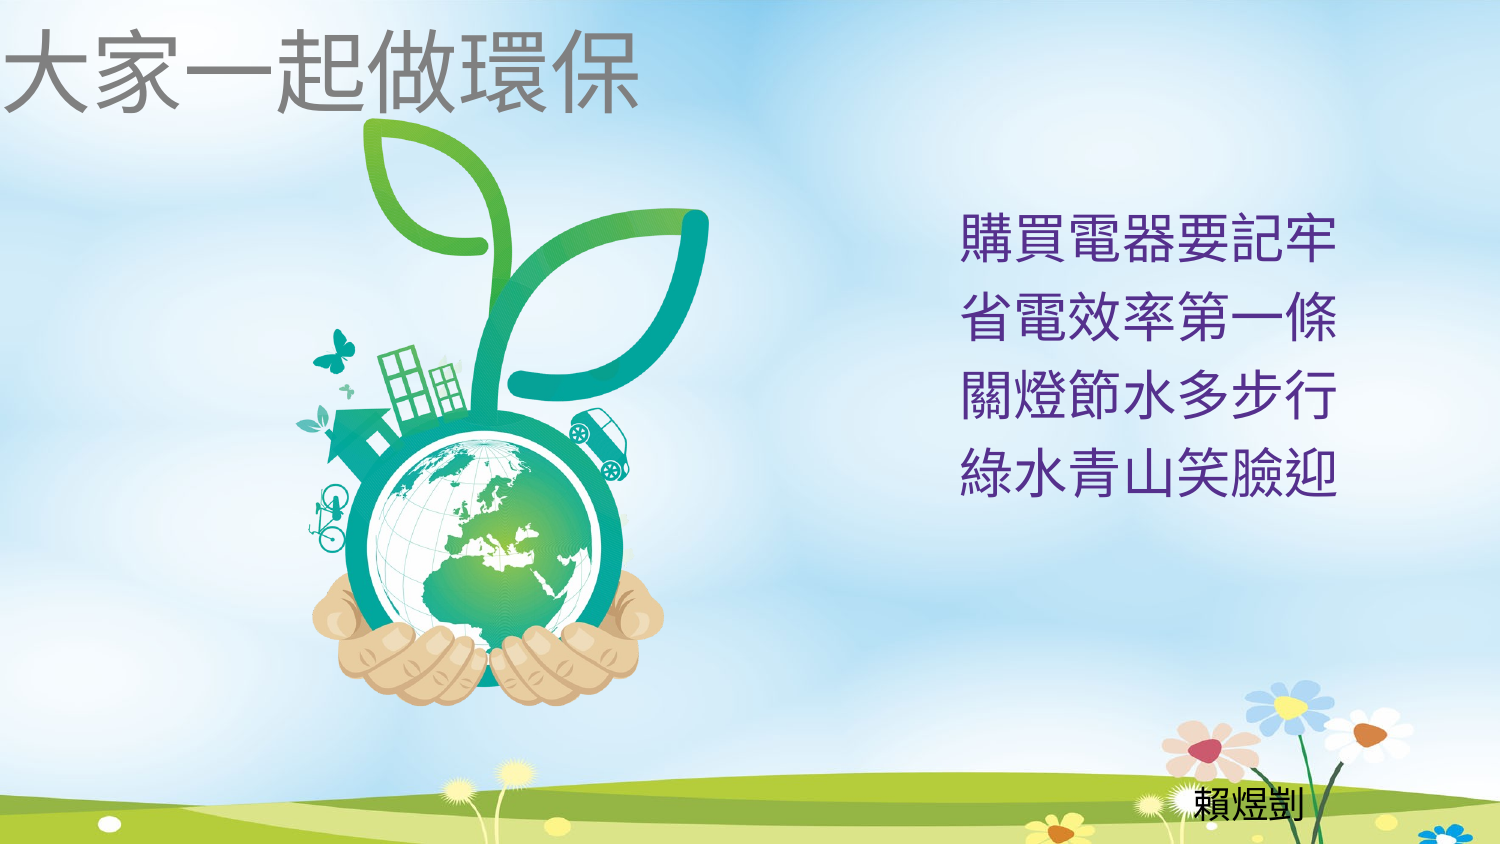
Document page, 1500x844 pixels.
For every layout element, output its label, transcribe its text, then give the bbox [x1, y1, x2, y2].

title 大家一起做環保 [0, 0, 1350, 141]
text_box 賴煜剴 [1178, 767, 1322, 833]
text_box 購買電器要記牢 省電效率第一條 關燈節水多步行 綠水青山笑臉迎 [944, 188, 1355, 591]
picture [0, 0, 1500, 844]
text_box [915, 213, 1329, 650]
